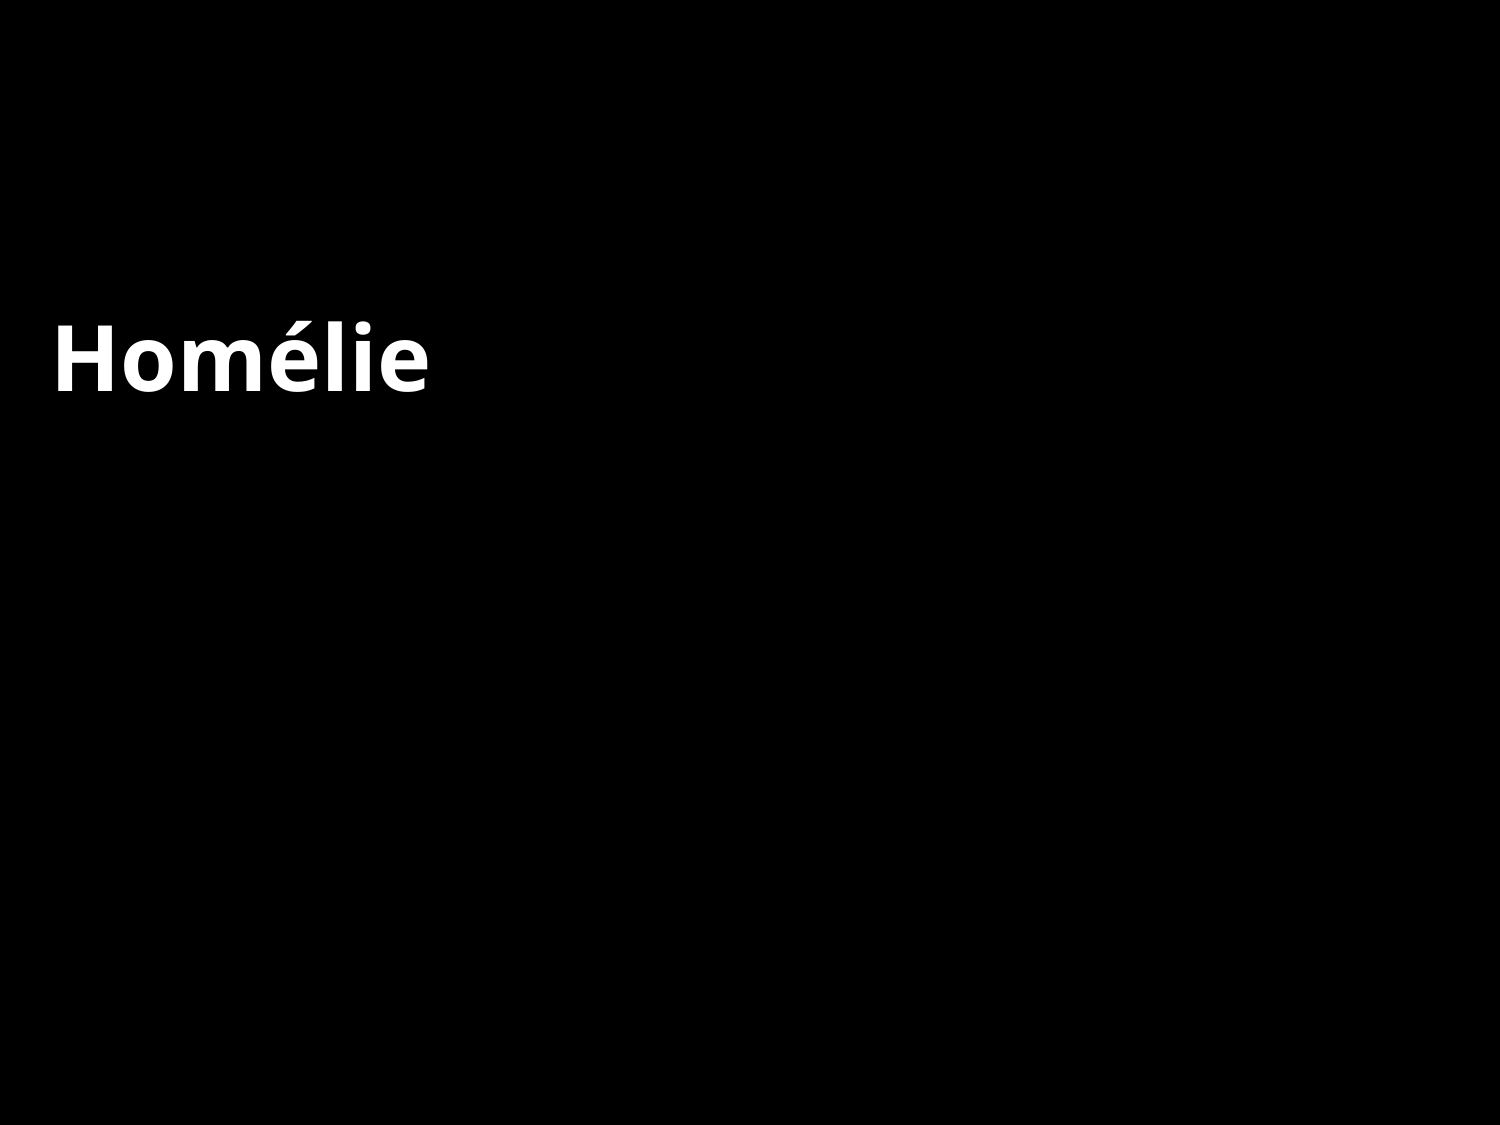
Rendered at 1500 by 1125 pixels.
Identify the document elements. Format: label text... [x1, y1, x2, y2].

title Homélie [35, 23, 1453, 1075]
